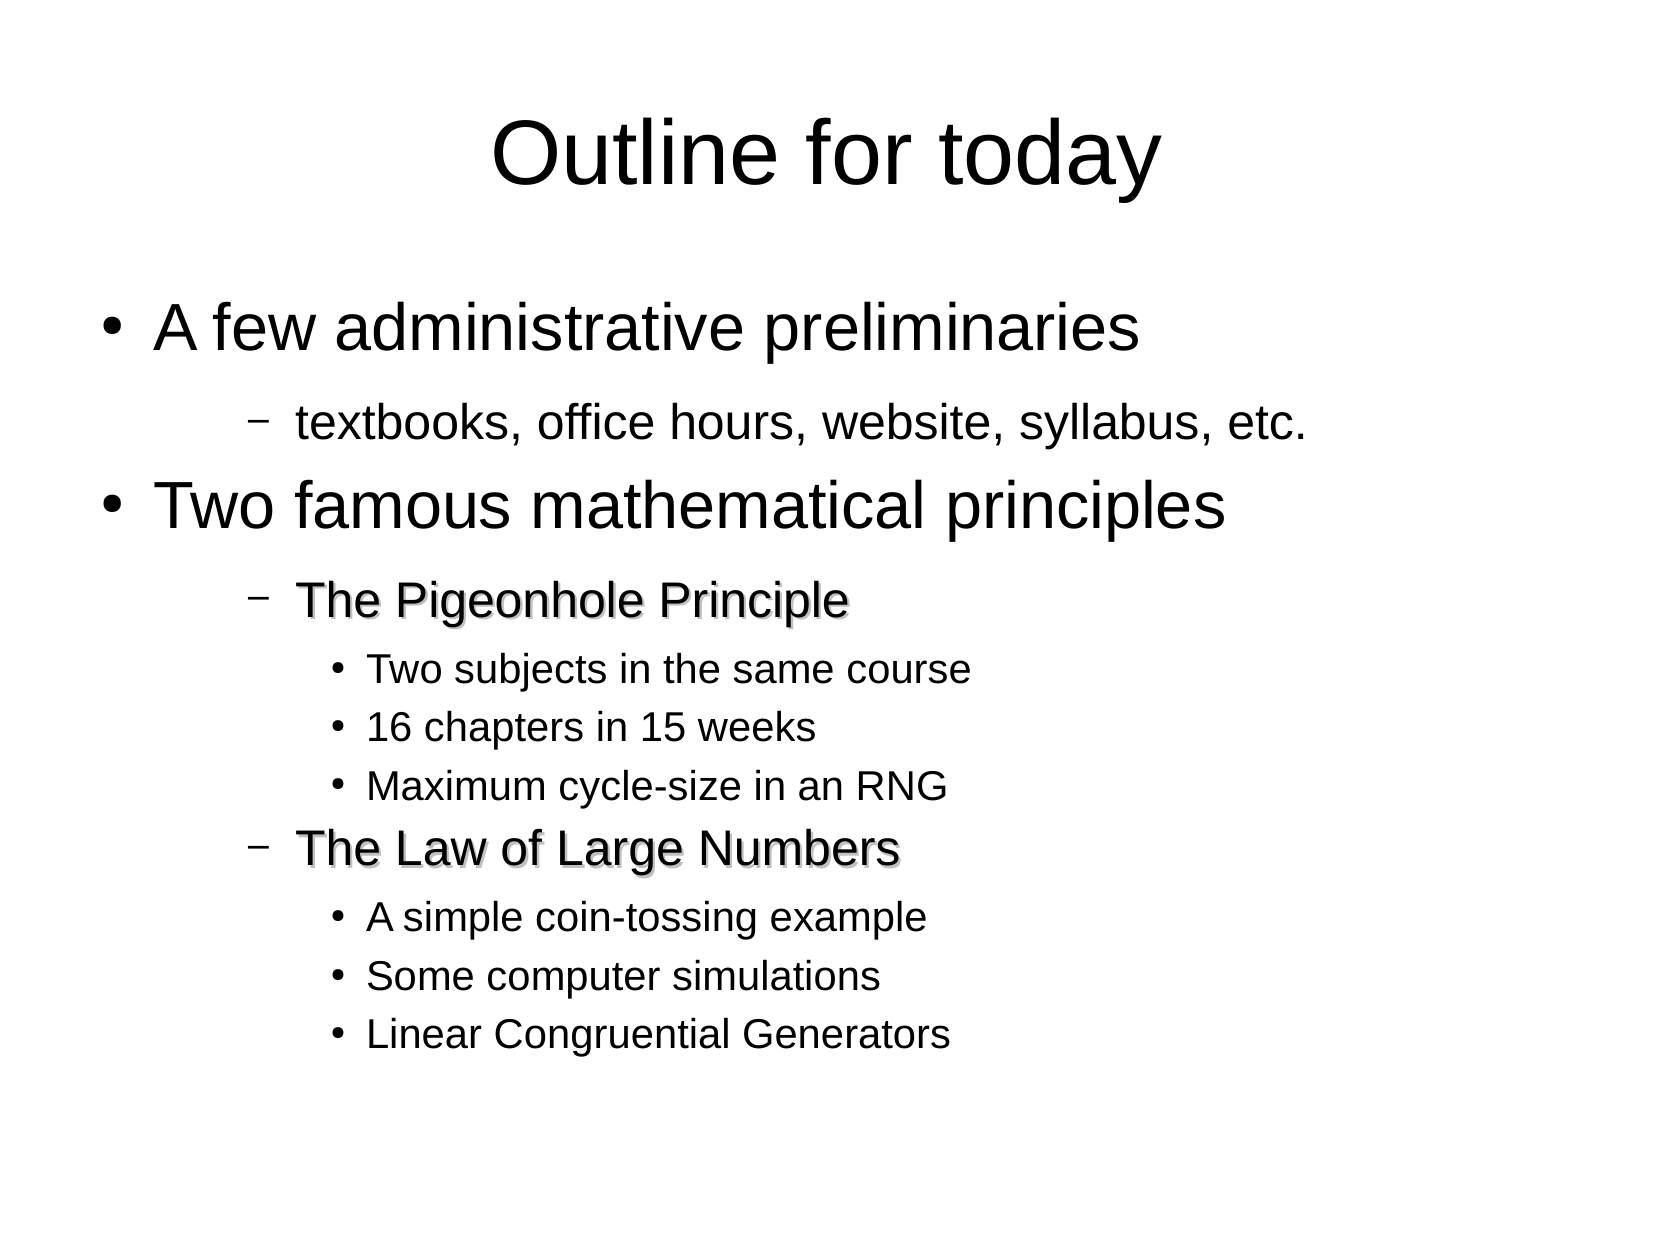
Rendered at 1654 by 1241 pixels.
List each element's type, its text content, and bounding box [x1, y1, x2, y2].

list A few administrative preliminaries textbooks, office hours, website, syllabus, etc. Two famous mathematical principles The Pigeonhole Principle Two subjects in the same course 16 chapters in 15 weeks Maximum cycle-size in an RNG The Law of Large Numbers A simple coin-tossing example Some computer simulations Linear Congruential Generators [82, 290, 1571, 1144]
title Outline for today [82, 56, 1571, 250]
